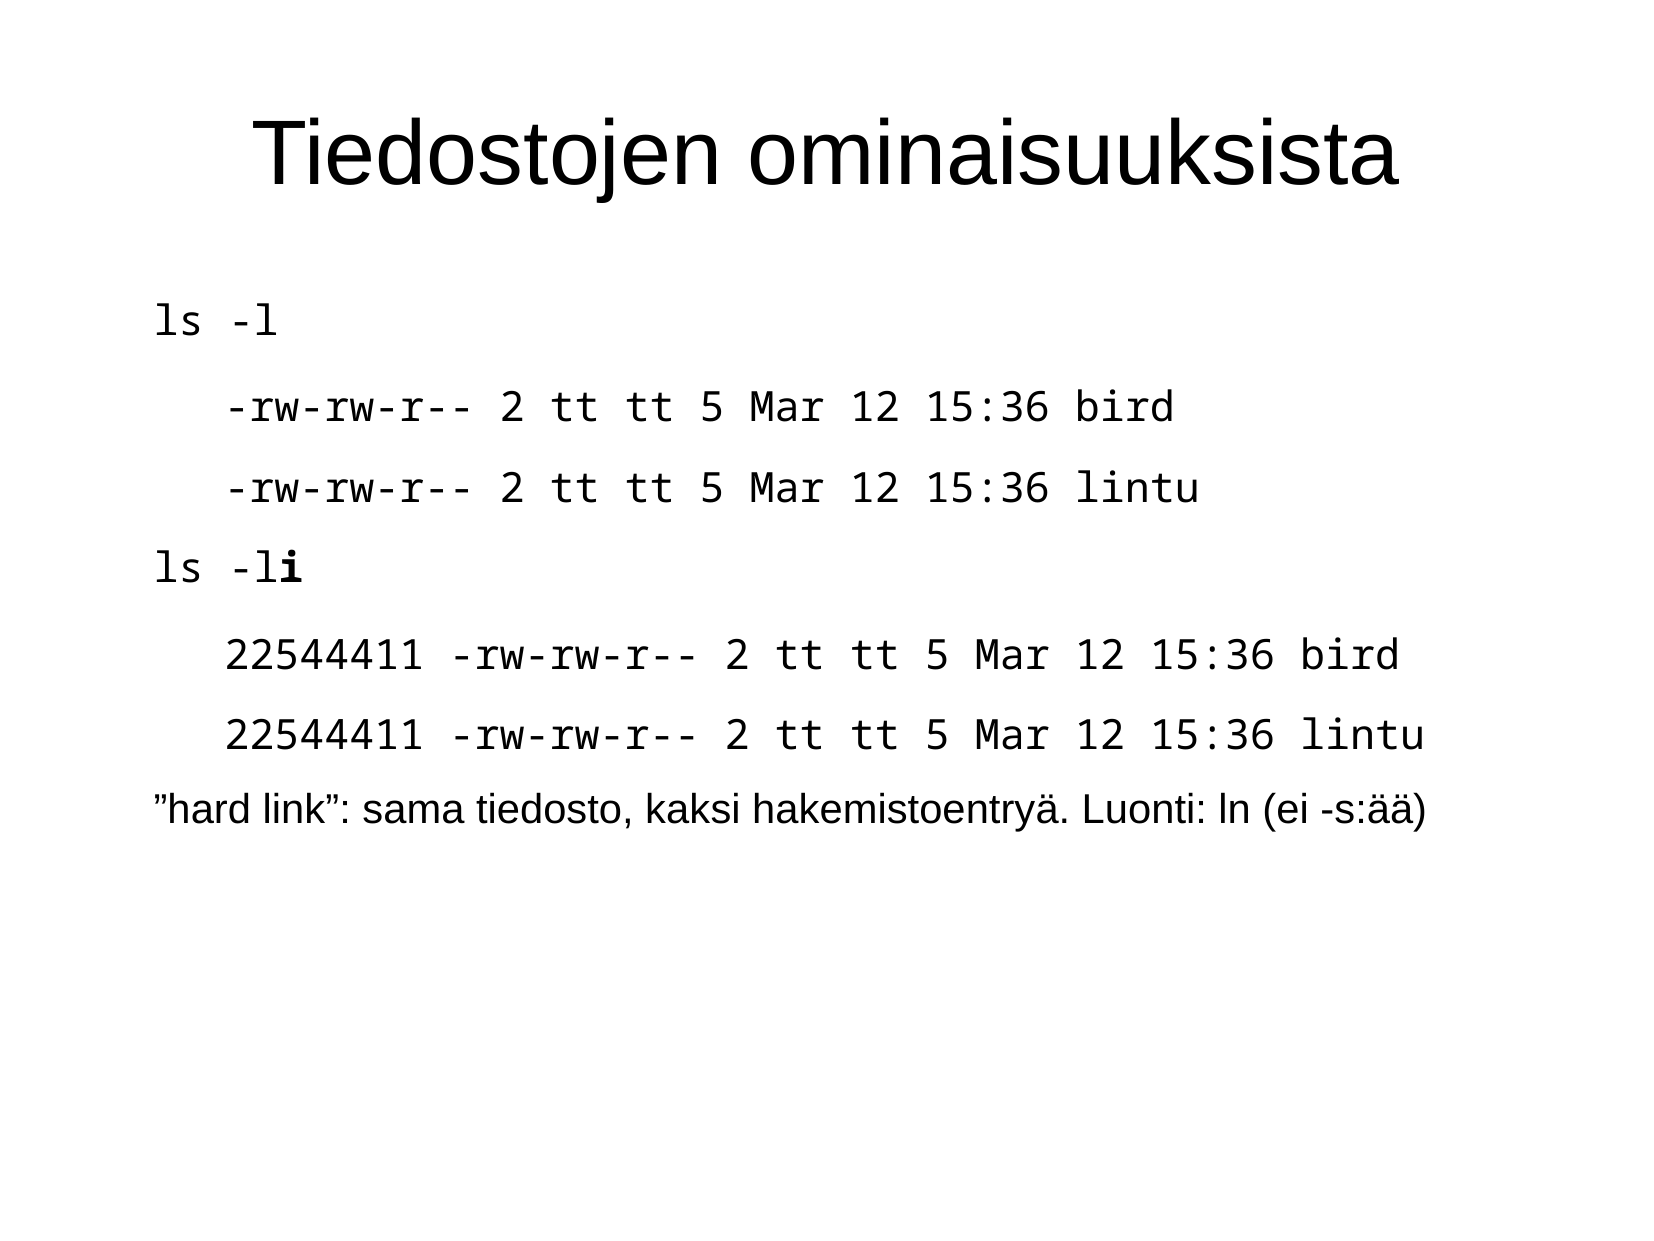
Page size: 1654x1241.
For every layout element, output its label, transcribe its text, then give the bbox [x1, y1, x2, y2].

list ls -l -rw-rw-r-- 2 tt tt 5 Mar 12 15:36 bird -rw-rw-r-- 2 tt tt 5 Mar 12 15:36 lintu ls -li 22544411 -rw-rw-r-- 2 tt tt 5 Mar 12 15:36 bird 22544411 -rw-rw-r-- 2 tt tt 5 Mar 12 15:36 lintu ”hard link”: sama tiedosto, kaksi hakemistoentryä. Luonti: ln (ei -s:ää) [82, 290, 1571, 1010]
title Tiedostojen ominaisuuksista [82, 49, 1571, 257]
